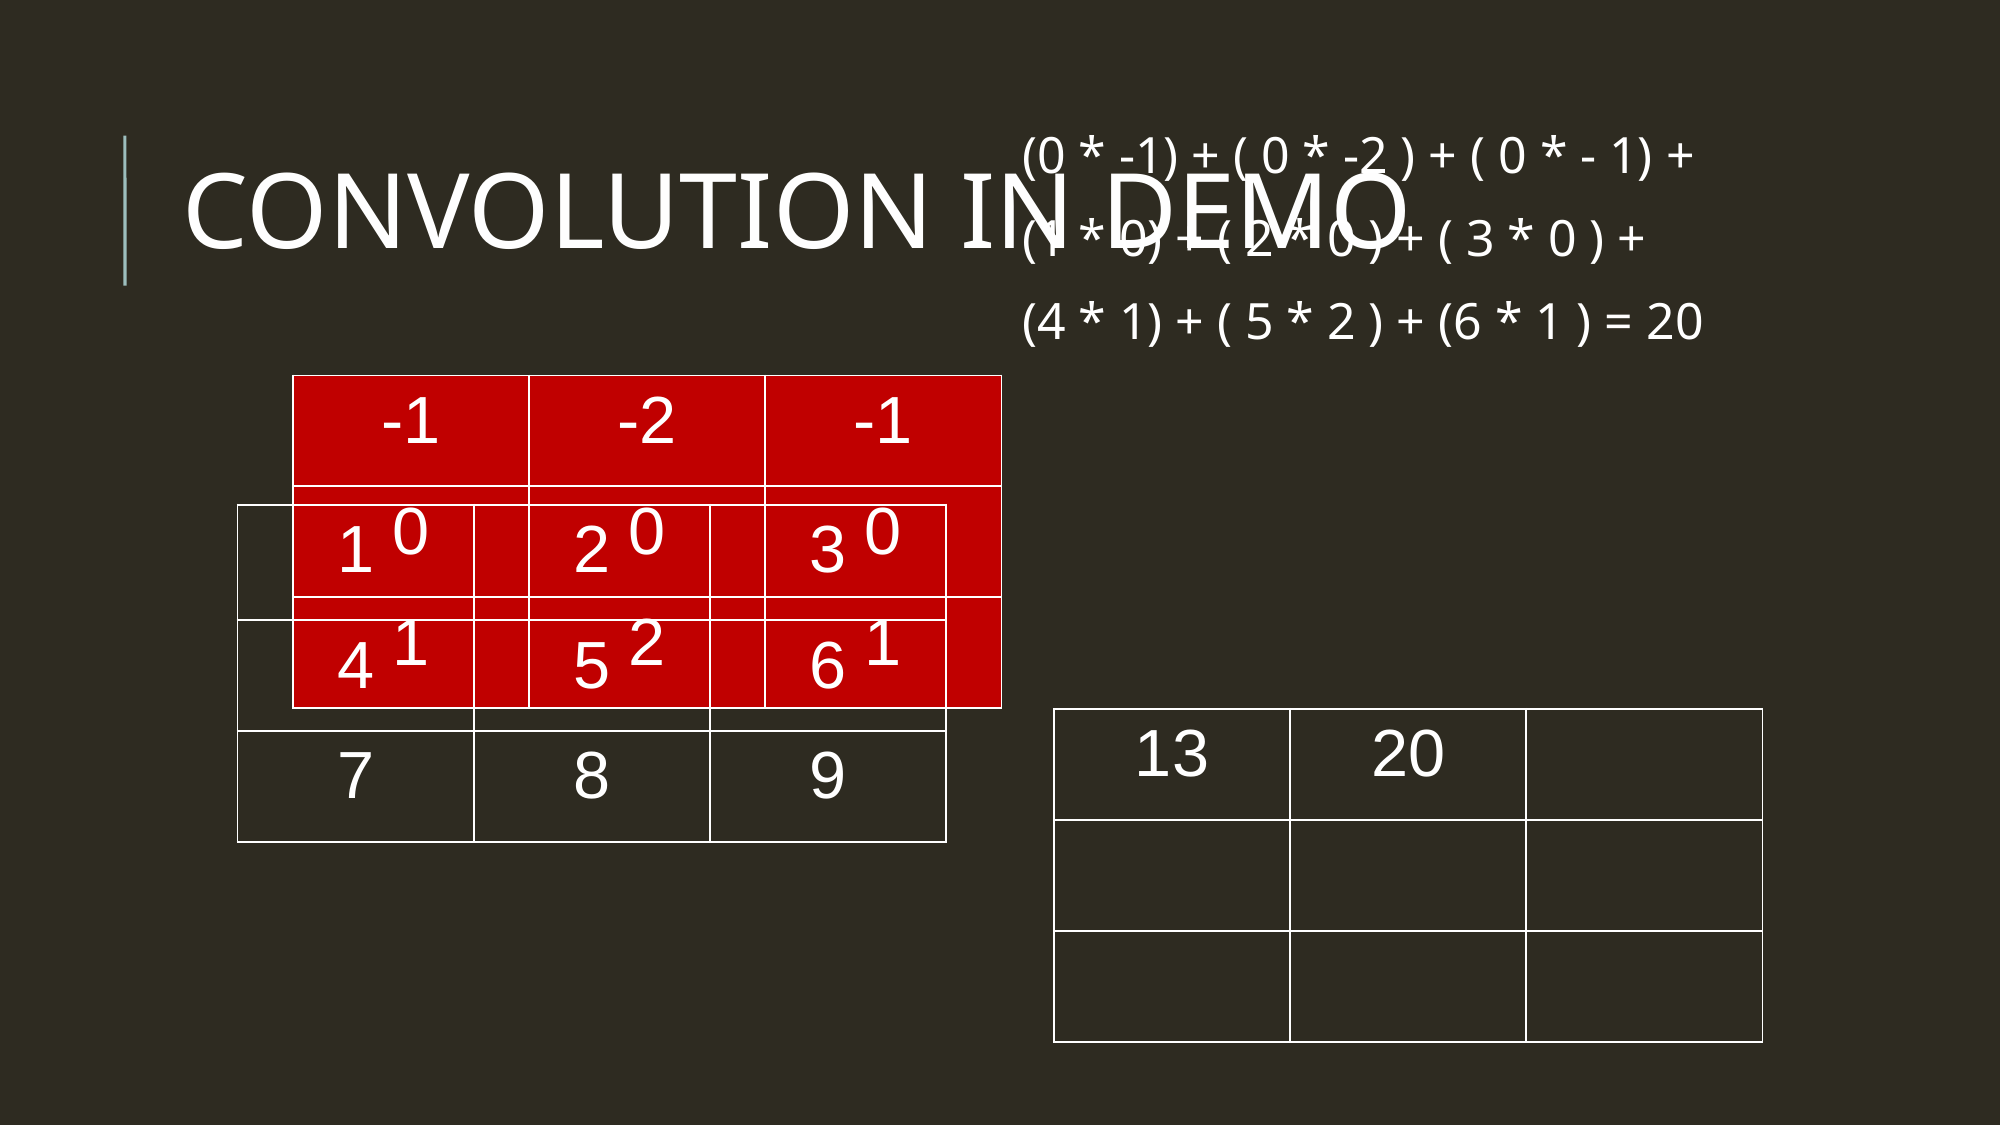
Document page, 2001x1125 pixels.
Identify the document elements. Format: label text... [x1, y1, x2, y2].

table_cell 4 [238, 621, 473, 730]
table_cell [1055, 821, 1289, 930]
table_cell [1527, 821, 1762, 930]
table_header 3 [711, 506, 945, 619]
table_header -1 [294, 376, 528, 485]
table_header -1 [766, 376, 1001, 485]
table_cell 8 [475, 732, 709, 841]
table_header 13 [1055, 710, 1289, 819]
table_cell 0 [530, 487, 764, 504]
list (0 * -1) + ( 0 * -2 ) + ( 0 * - 1) + (1 * 0) + ( 2 * 0 ) + ( 3 * 0 ) + (4 * 1) + ( 5 * 2 ) + (6 * 1 ) = 20 [999, 123, 1968, 641]
table_cell 6 [711, 621, 945, 730]
table_header 1 [238, 506, 473, 619]
table_cell 0 [766, 487, 1001, 596]
table_cell 1 [947, 598, 1001, 707]
table_cell [1055, 932, 1289, 1041]
table_cell 9 [711, 732, 945, 841]
table_cell [1291, 932, 1525, 1041]
title CONVOLUTION IN DEMO [168, 96, 1763, 342]
table_cell [1291, 821, 1525, 930]
table_cell [1527, 932, 1762, 1041]
table_header [1527, 710, 1762, 819]
table_cell 0 [294, 487, 528, 504]
table_header 20 [1291, 710, 1525, 819]
table_header 2 [475, 506, 709, 619]
table_cell 5 [475, 621, 709, 730]
table_cell 7 [238, 732, 473, 841]
table_header -2 [530, 376, 764, 485]
